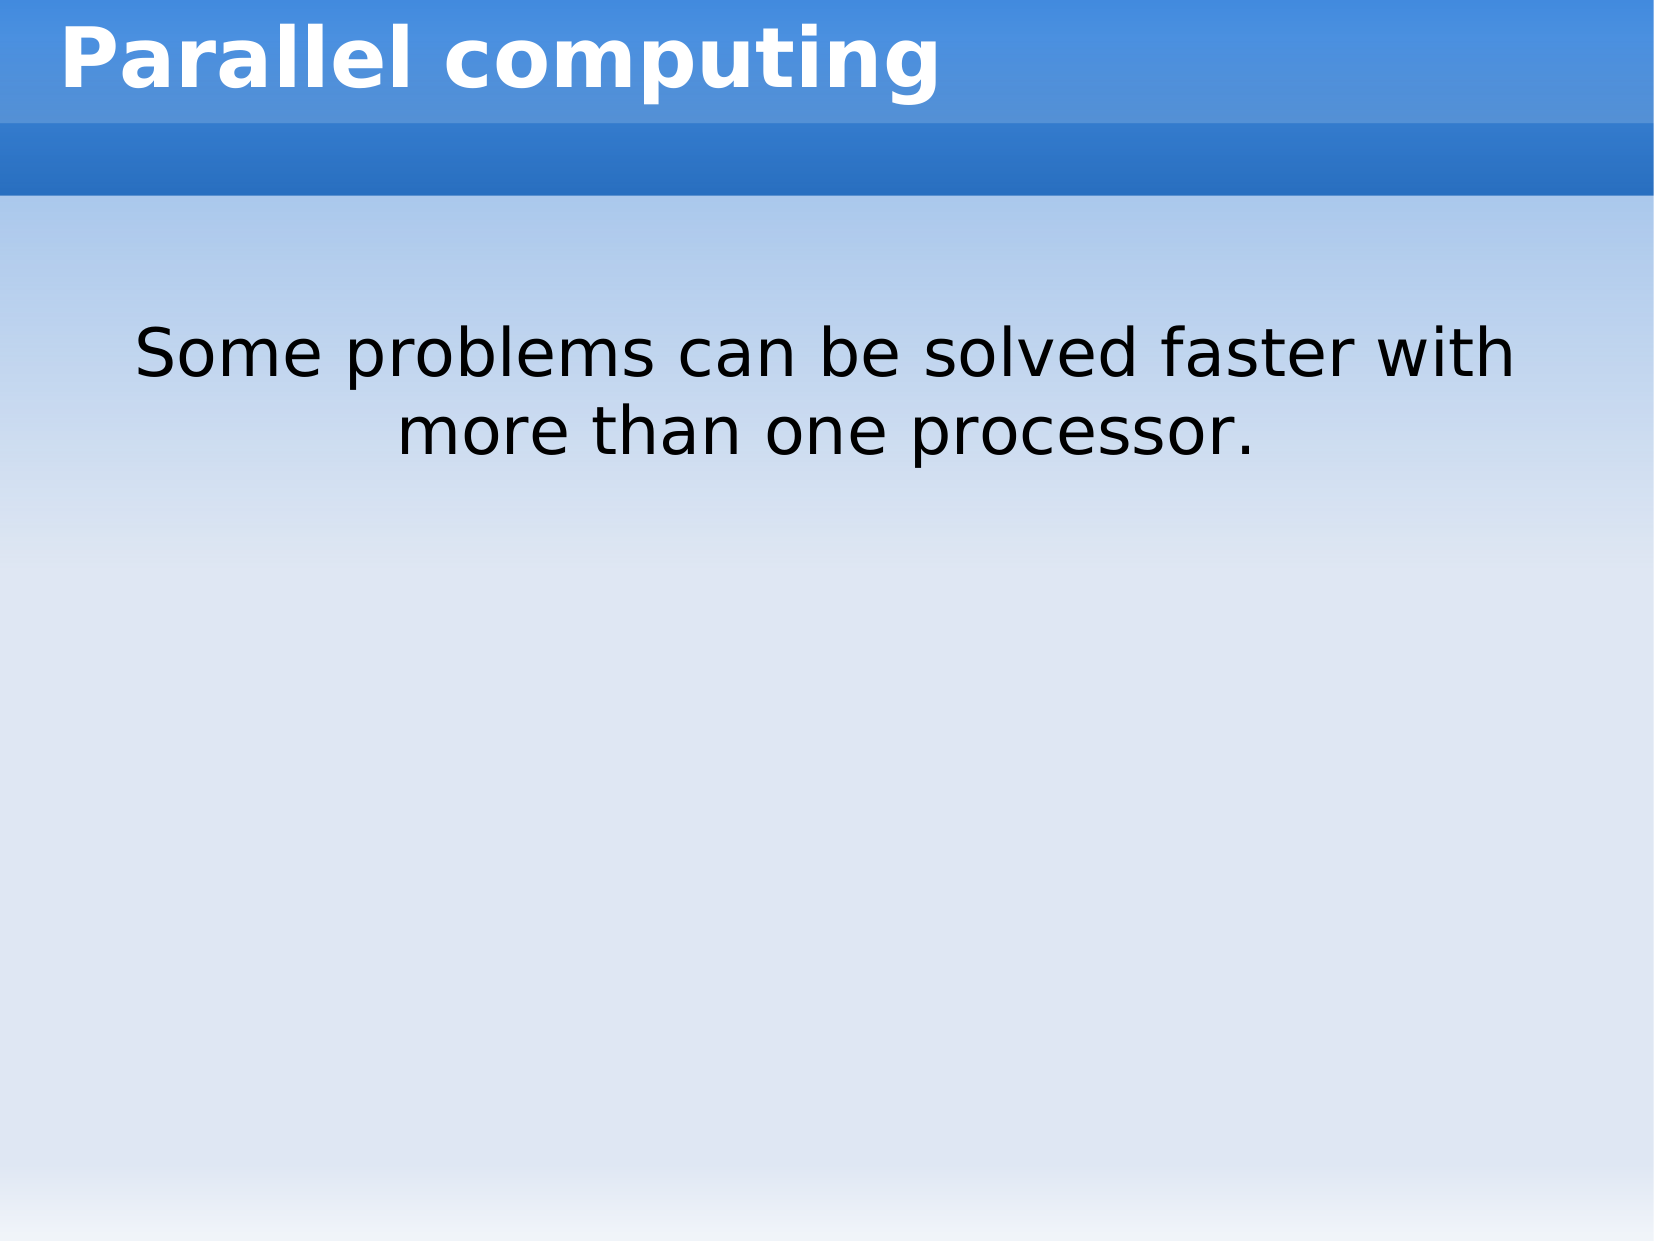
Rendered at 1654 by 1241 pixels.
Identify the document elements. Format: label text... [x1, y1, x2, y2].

subtitle Some problems can be solved faster with more than one processor. [82, 297, 1571, 488]
title Parallel computing [59, 7, 1595, 111]
picture [0, 0, 1654, 1241]
